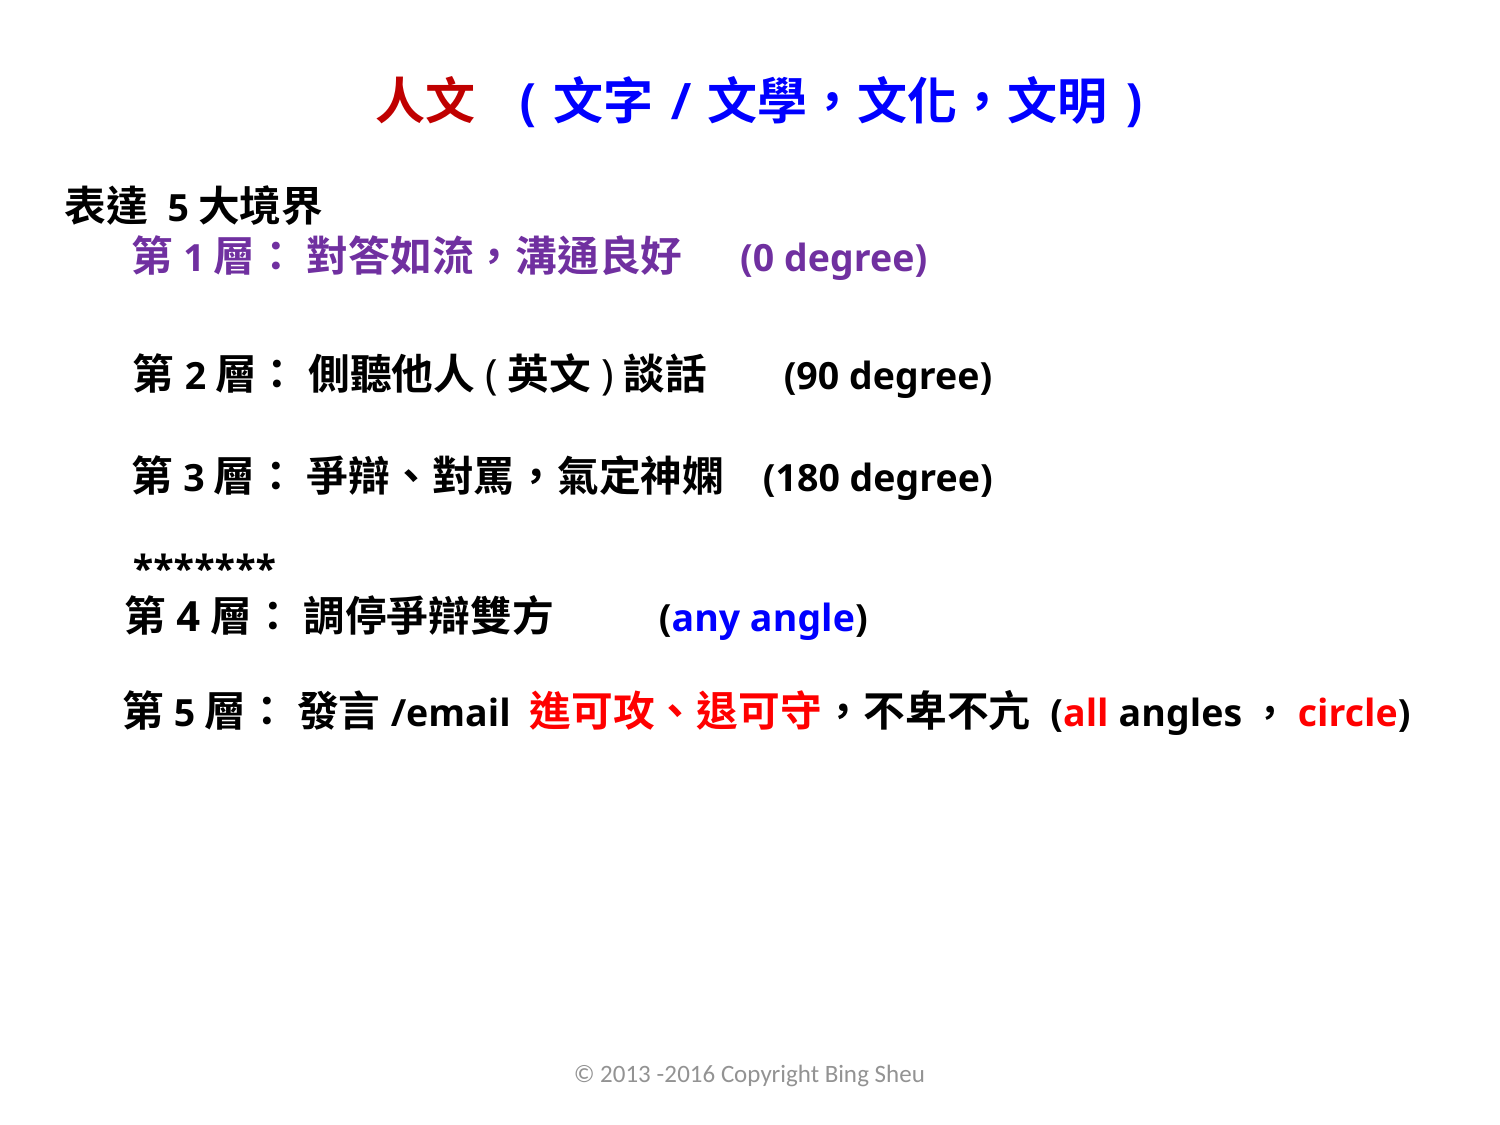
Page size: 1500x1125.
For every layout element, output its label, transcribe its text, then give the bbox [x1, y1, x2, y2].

footer © 2013 -2016 Copyright Bing Sheu [512, 1042, 988, 1103]
text_box 人文 (文字/文學，文化，文明) 表達 5大境界 第1層： 對答如流，溝通良好 (0 degree) 第2層： 側聽他人(英文)談話 (90 degree) 第3層： 爭辯、對罵，氣定神嫻 (180 degree) ******* 第4層： 調停爭辯雙方 (any angle) 第5層： 發言/email 進可攻、退可守，不卑不亢 (all angles，circle) [49, 62, 1475, 793]
